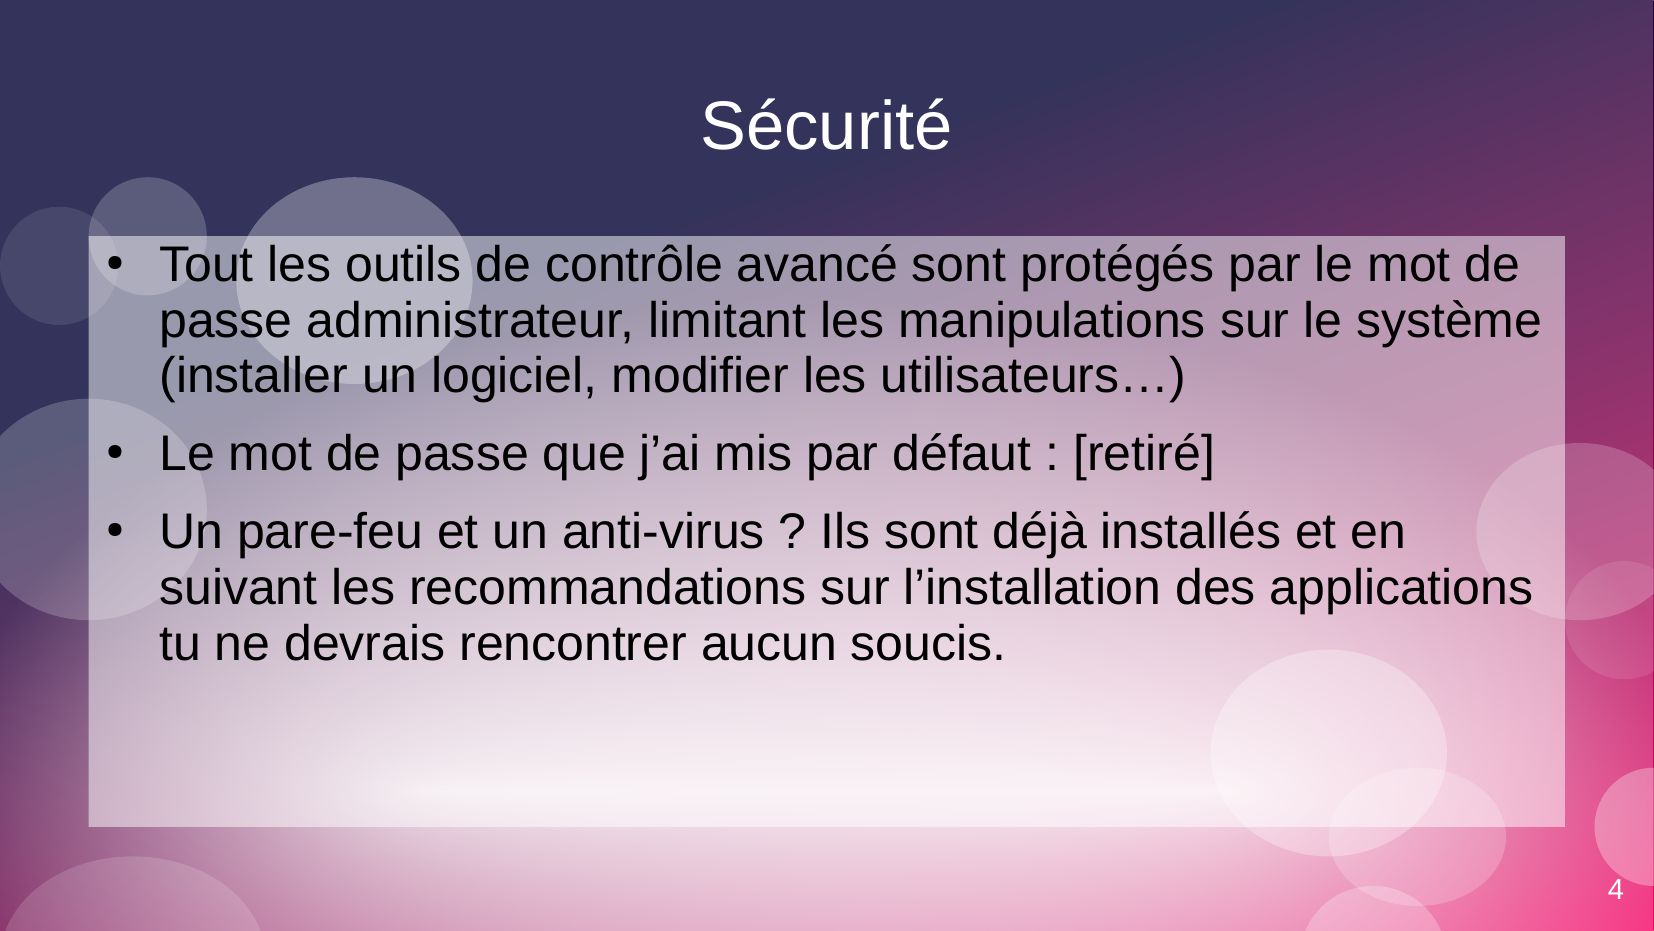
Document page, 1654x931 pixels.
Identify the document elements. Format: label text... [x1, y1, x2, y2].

list Tout les outils de contrôle avancé sont protégés par le mot de passe administrateur, limitant les manipulations sur le système (installer un logiciel, modifier les utilisateurs…) Le mot de passe que j’ai mis par défaut : [retiré] Un pare-feu et un anti-virus ? Ils sont déjà installés et en suivant les recommandations sur l’installation des applications tu ne devrais rencontrer aucun soucis. [88, 236, 1565, 827]
title Sécurité [88, 44, 1565, 207]
